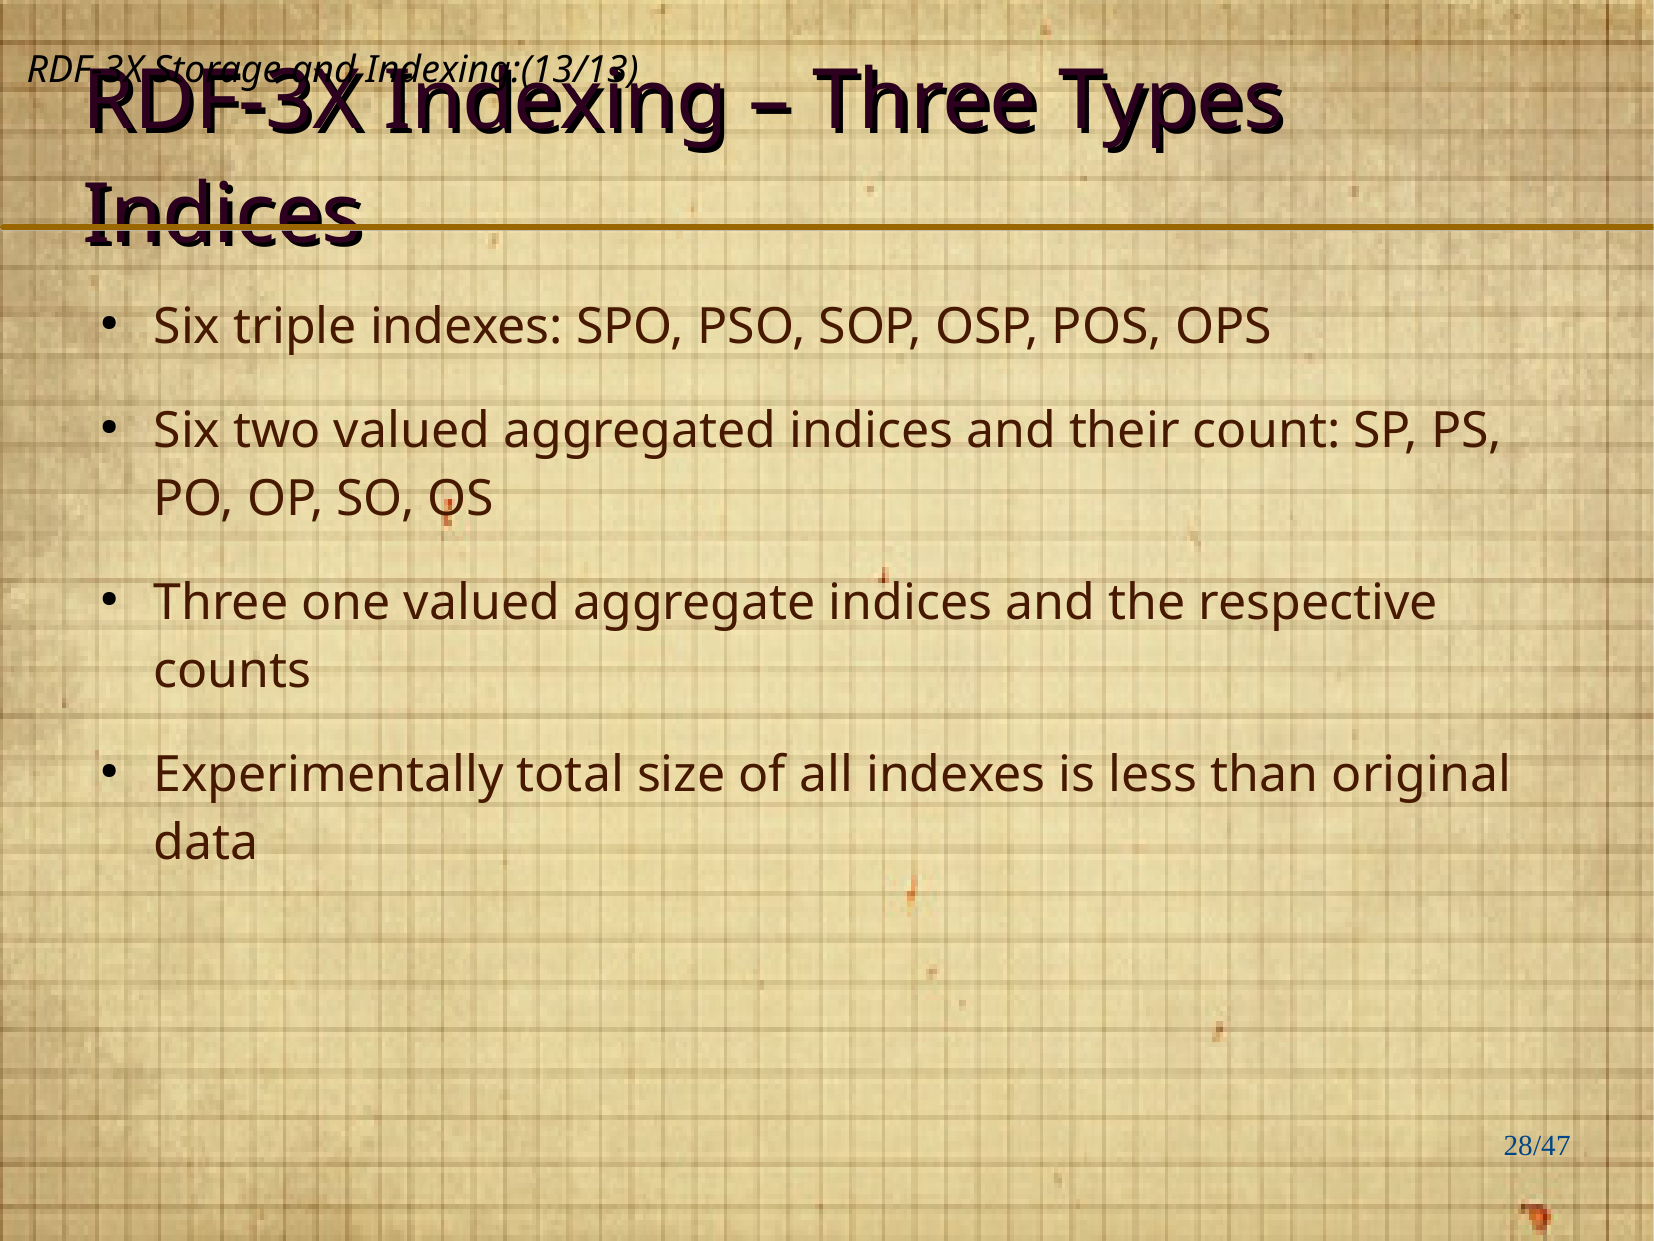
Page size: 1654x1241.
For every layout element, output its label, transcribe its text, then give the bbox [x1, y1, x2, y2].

title RDF-3X Indexing – Three Types Indices [82, 49, 1571, 227]
picture [0, 0, 1654, 1241]
list Six triple indexes: SPO, PSO, SOP, OSP, POS, OPS Six two valued aggregated indices and their count: SP, PS, PO, OP, SO, OS Three one valued aggregate indices and the respective counts Experimentally total size of all indexes is less than original data [82, 290, 1571, 1010]
title RDF-3X Indexing – Three Types Indices [82, 228, 1571, 257]
text_box RDF-3X Storage and Indexing:(13/13) [11, 35, 863, 95]
